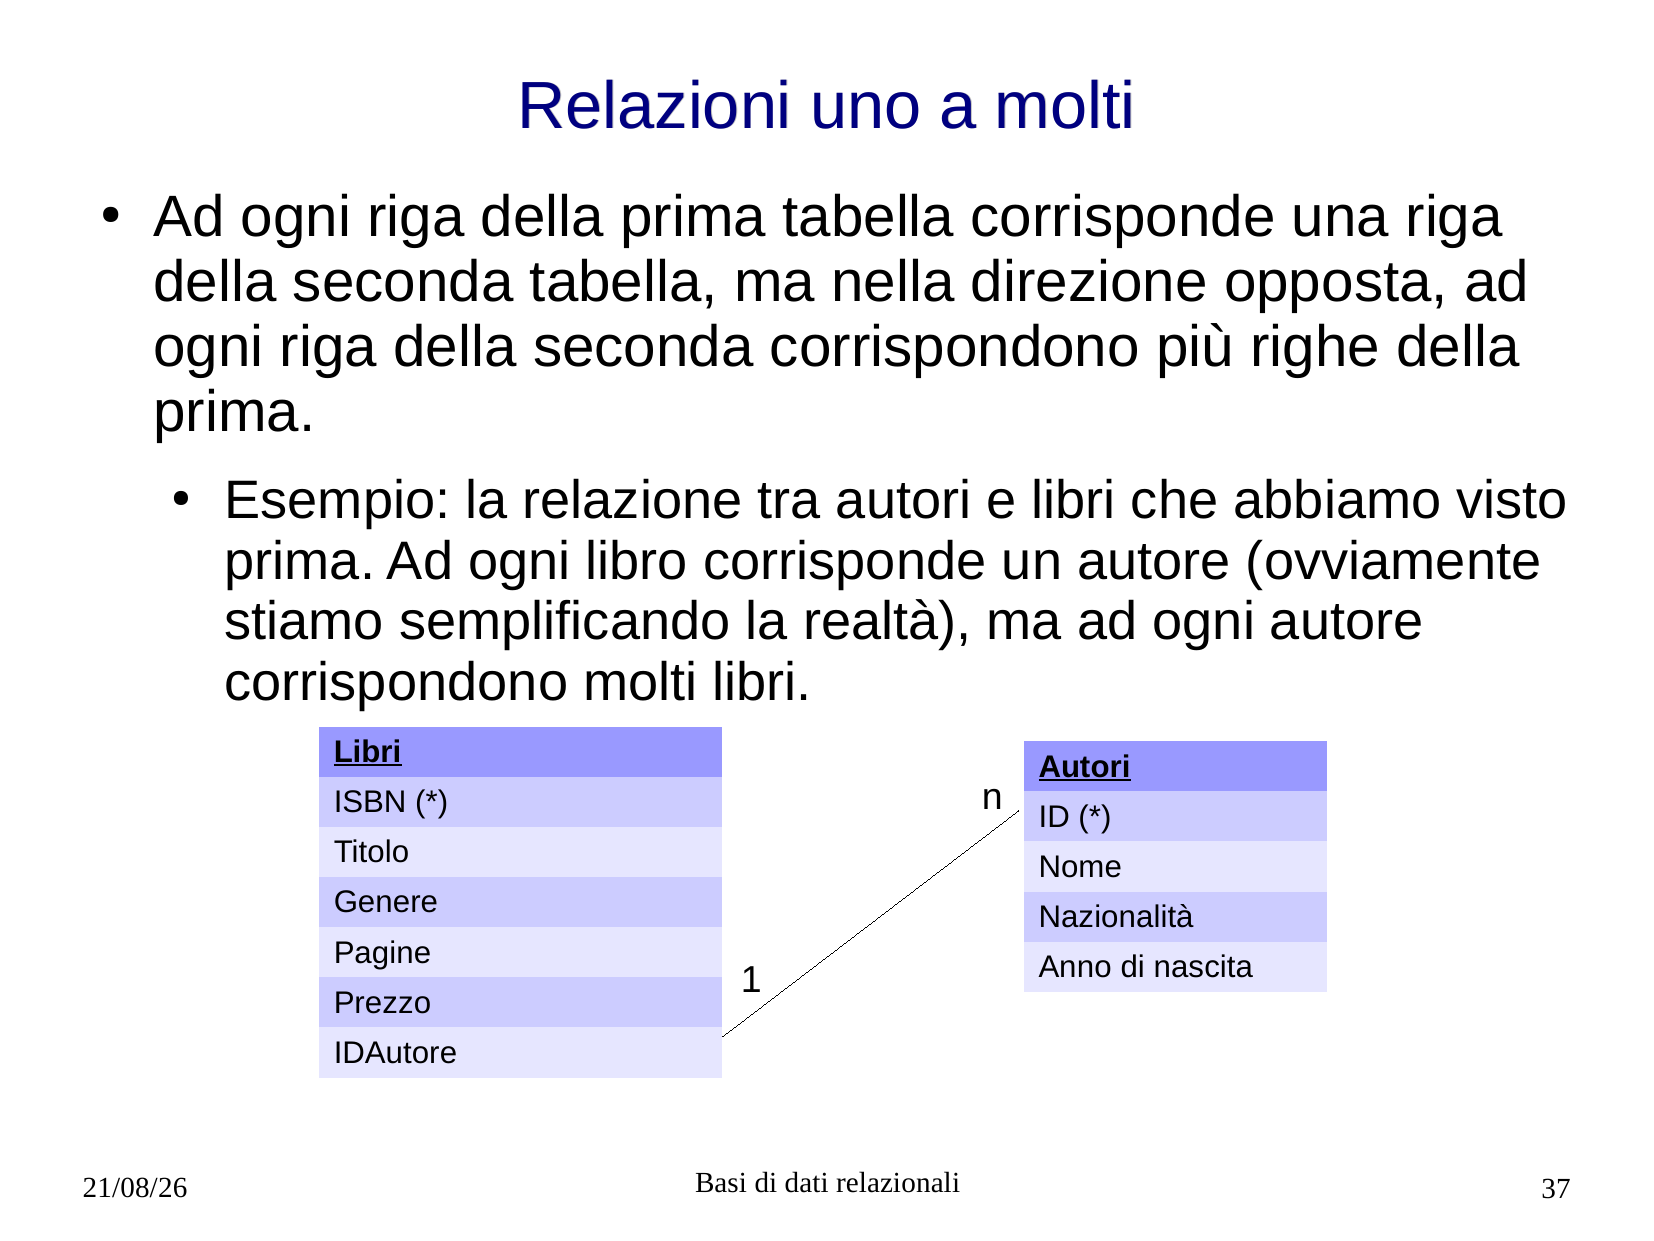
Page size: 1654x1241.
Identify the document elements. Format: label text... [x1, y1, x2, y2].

text_box 1 [740, 950, 749, 1008]
table_cell Titolo [319, 827, 722, 877]
list Ad ogni riga della prima tabella corrisponde una riga della seconda tabella, ma nella direzione opposta, ad ogni riga della seconda corrispondono più righe della prima. Esempio: la relazione tra autori e libri che abbiamo visto prima. Ad ogni libro corrisponde un autore (ovviamente stiamo semplificando la realtà), ma ad ogni autore corrispondono molti libri. [82, 183, 1571, 1130]
table_cell ID (*) [1024, 791, 1327, 841]
table_cell Pagine [319, 927, 722, 977]
table_cell Prezzo [319, 977, 722, 1027]
table_cell Anno di nascita [1024, 942, 1327, 992]
table_cell Nome [1024, 841, 1327, 892]
text_box n [967, 767, 1018, 825]
table_cell IDAutore [319, 1027, 722, 1078]
table_cell Nazionalità [1024, 892, 1327, 942]
table_cell Genere [319, 877, 722, 927]
title Relazioni uno a molti [82, 49, 1571, 161]
table_header Libri [319, 727, 722, 777]
table_cell ISBN (*) [319, 777, 722, 827]
table_header Autori [1024, 741, 1327, 791]
